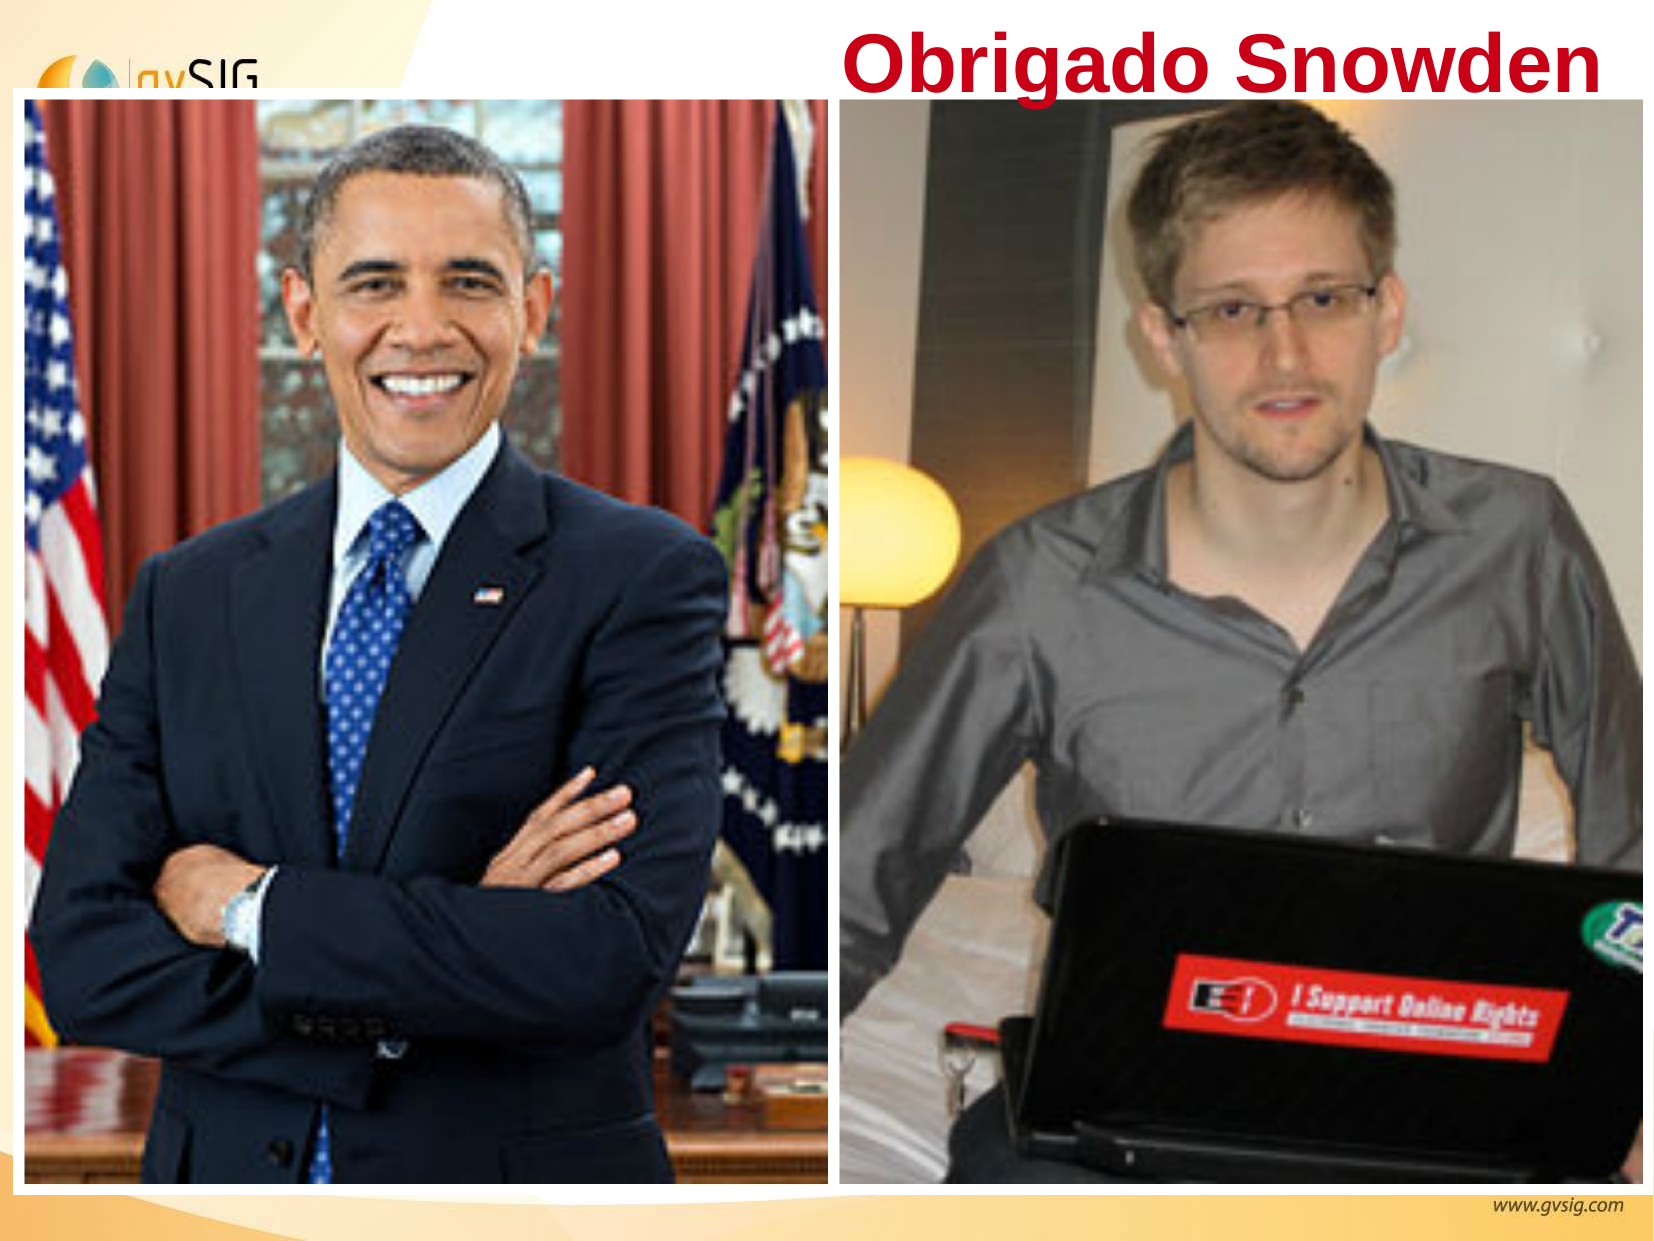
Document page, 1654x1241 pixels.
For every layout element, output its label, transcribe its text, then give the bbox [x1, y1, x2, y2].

text_box Obrigado Snowden [826, 10, 1654, 119]
picture [0, 0, 1654, 1241]
